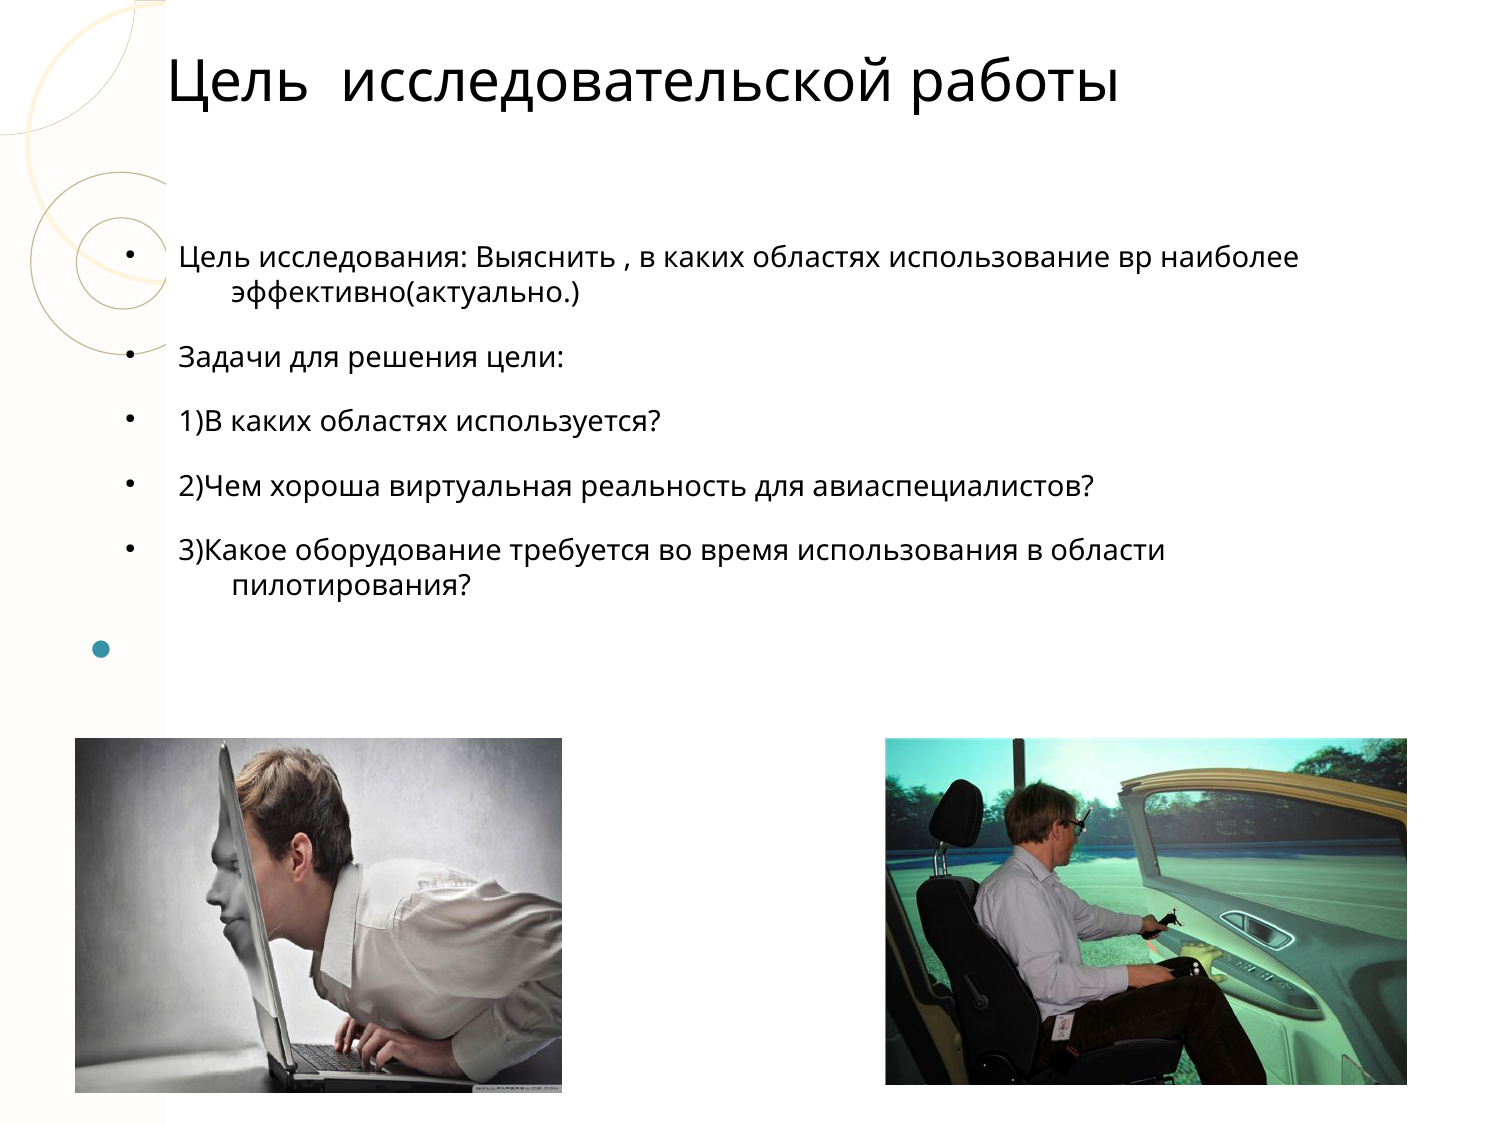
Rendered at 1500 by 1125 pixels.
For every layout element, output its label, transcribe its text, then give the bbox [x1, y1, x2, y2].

title Цель исследовательской работы [75, 35, 1258, 227]
picture [75, 738, 562, 1093]
list Цель исследования: Выяснить , в каких областях использование вр наиболее эффективно(актуально.) Задачи для решения цели: 1)В каких областях используется? 2)Чем хороша виртуальная реальность для авиаспециалистов? 3)Какое оборудование требуется во время использования в области пилотирования? [75, 230, 1412, 680]
picture [885, 738, 1407, 1085]
